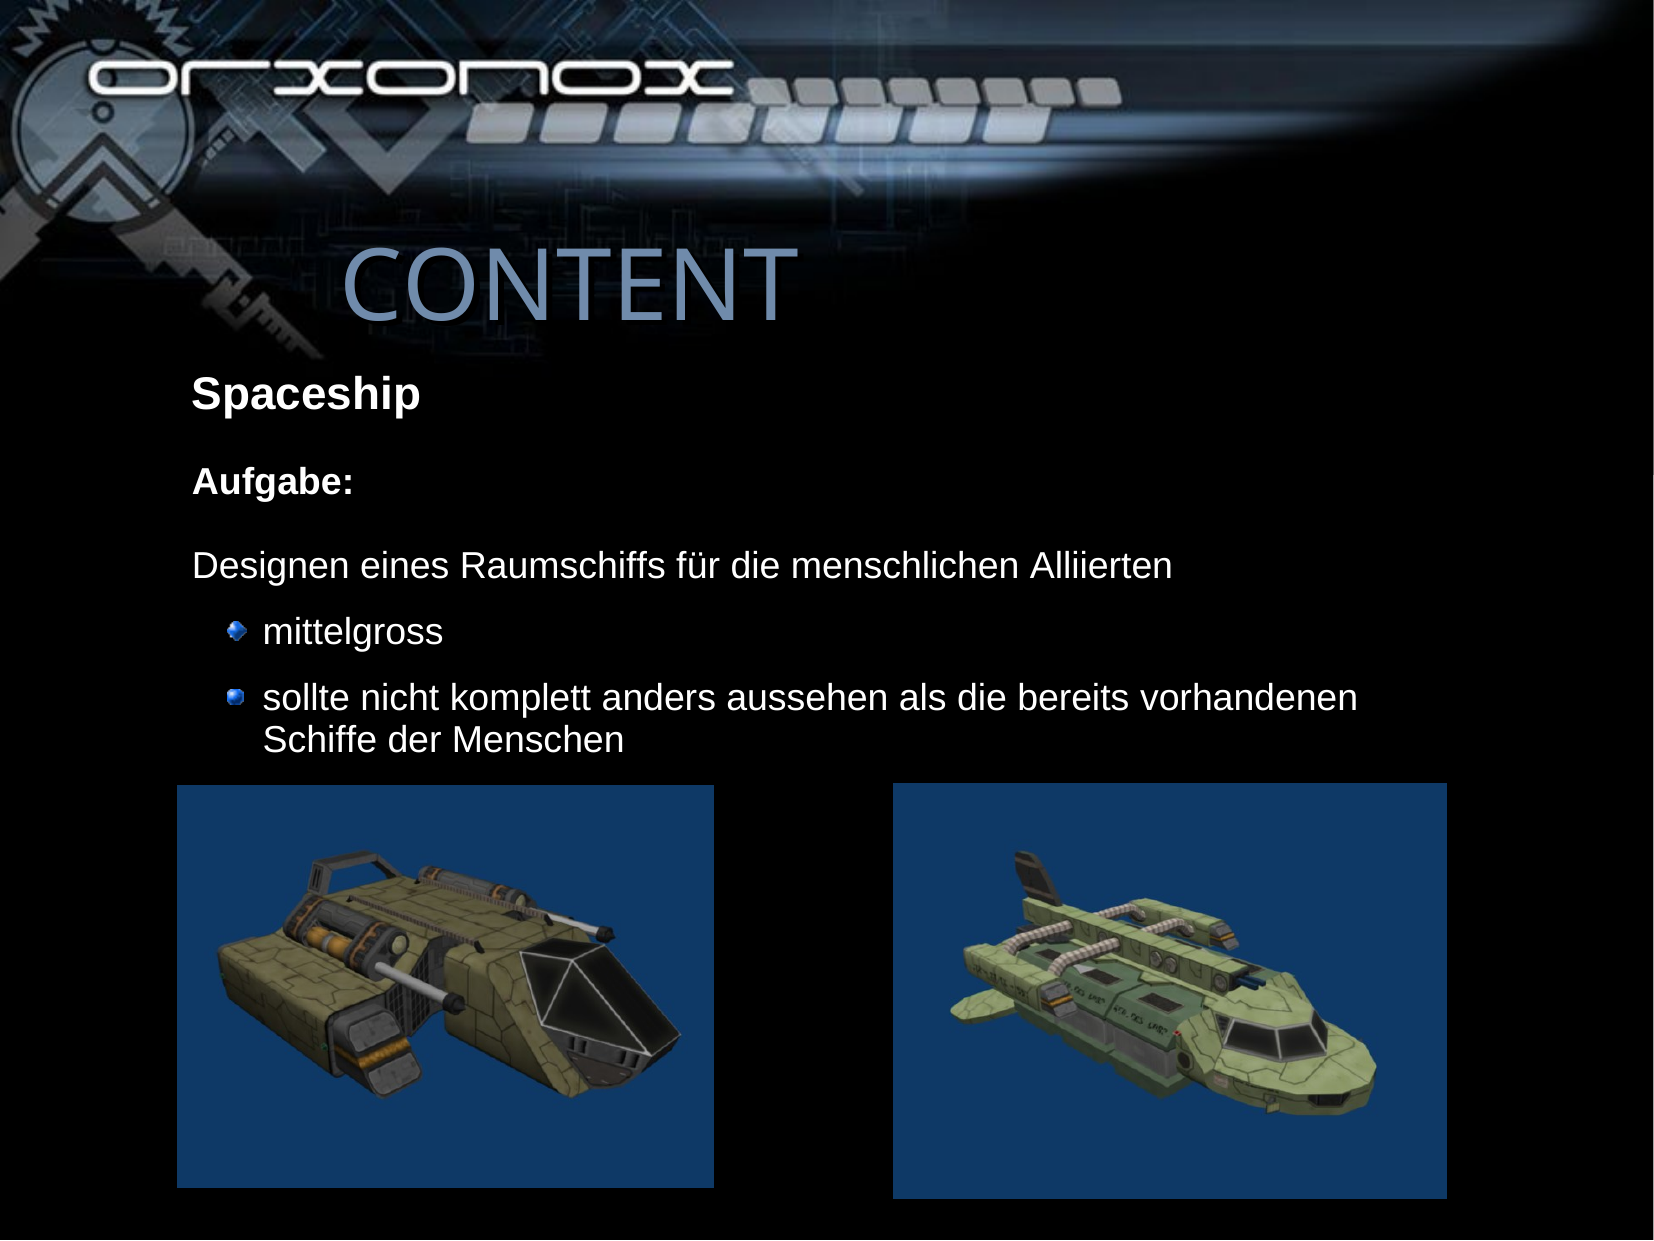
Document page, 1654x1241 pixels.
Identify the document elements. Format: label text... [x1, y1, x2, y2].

text_box CONTENT [324, 205, 1300, 261]
picture [0, 0, 1654, 475]
text_box Spaceship Aufgabe: Designen eines Raumschiffs für die menschlichen Alliierten mittelgross sollte nicht komplett anders aussehen als die bereits vorhandenen Schiffe der Menschen [177, 360, 1418, 834]
picture [893, 783, 1447, 1199]
picture [177, 785, 714, 1188]
